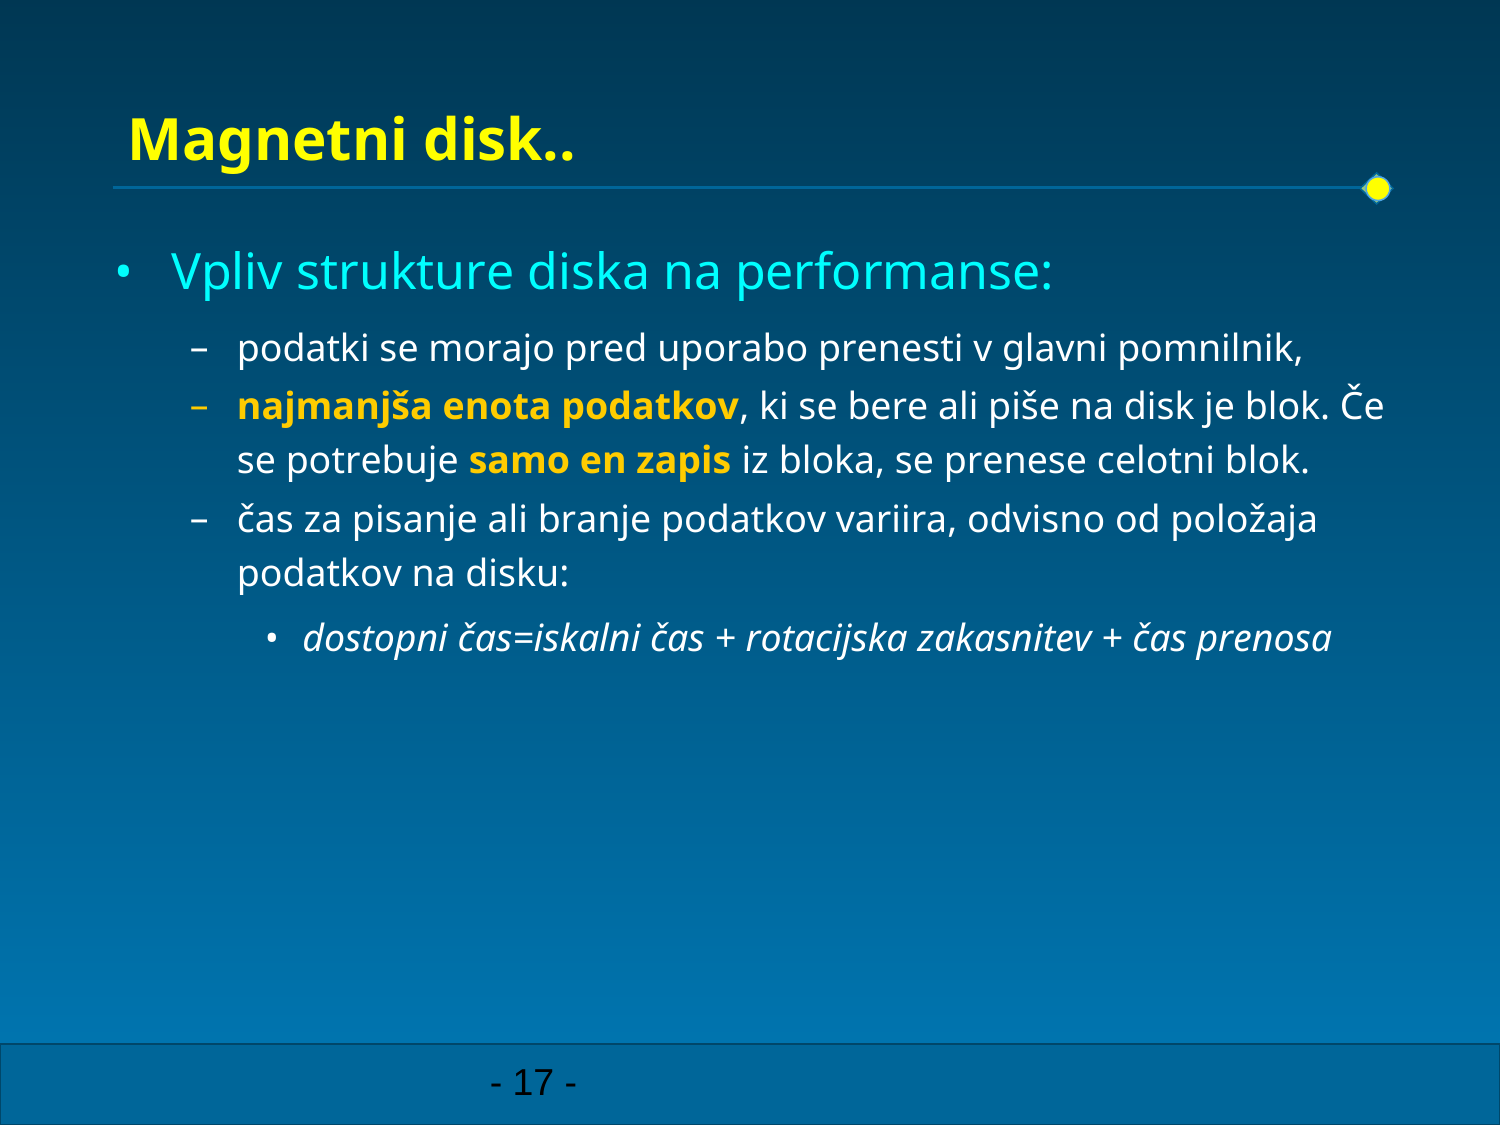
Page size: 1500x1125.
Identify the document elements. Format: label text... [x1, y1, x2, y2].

list Vpliv strukture diska na performanse: podatki se morajo pred uporabo prenesti v glavni pomnilnik, najmanjša enota podatkov, ki se bere ali piše na disk je blok. Če se potrebuje samo en zapis iz bloka, se prenese celotni blok. čas za pisanje ali branje podatkov variira, odvisno od položaja podatkov na disku: dostopni čas=iskalni čas + rotacijska zakasnitev + čas prenosa [100, 220, 1424, 1005]
title Magnetni disk.. [112, 94, 1388, 181]
